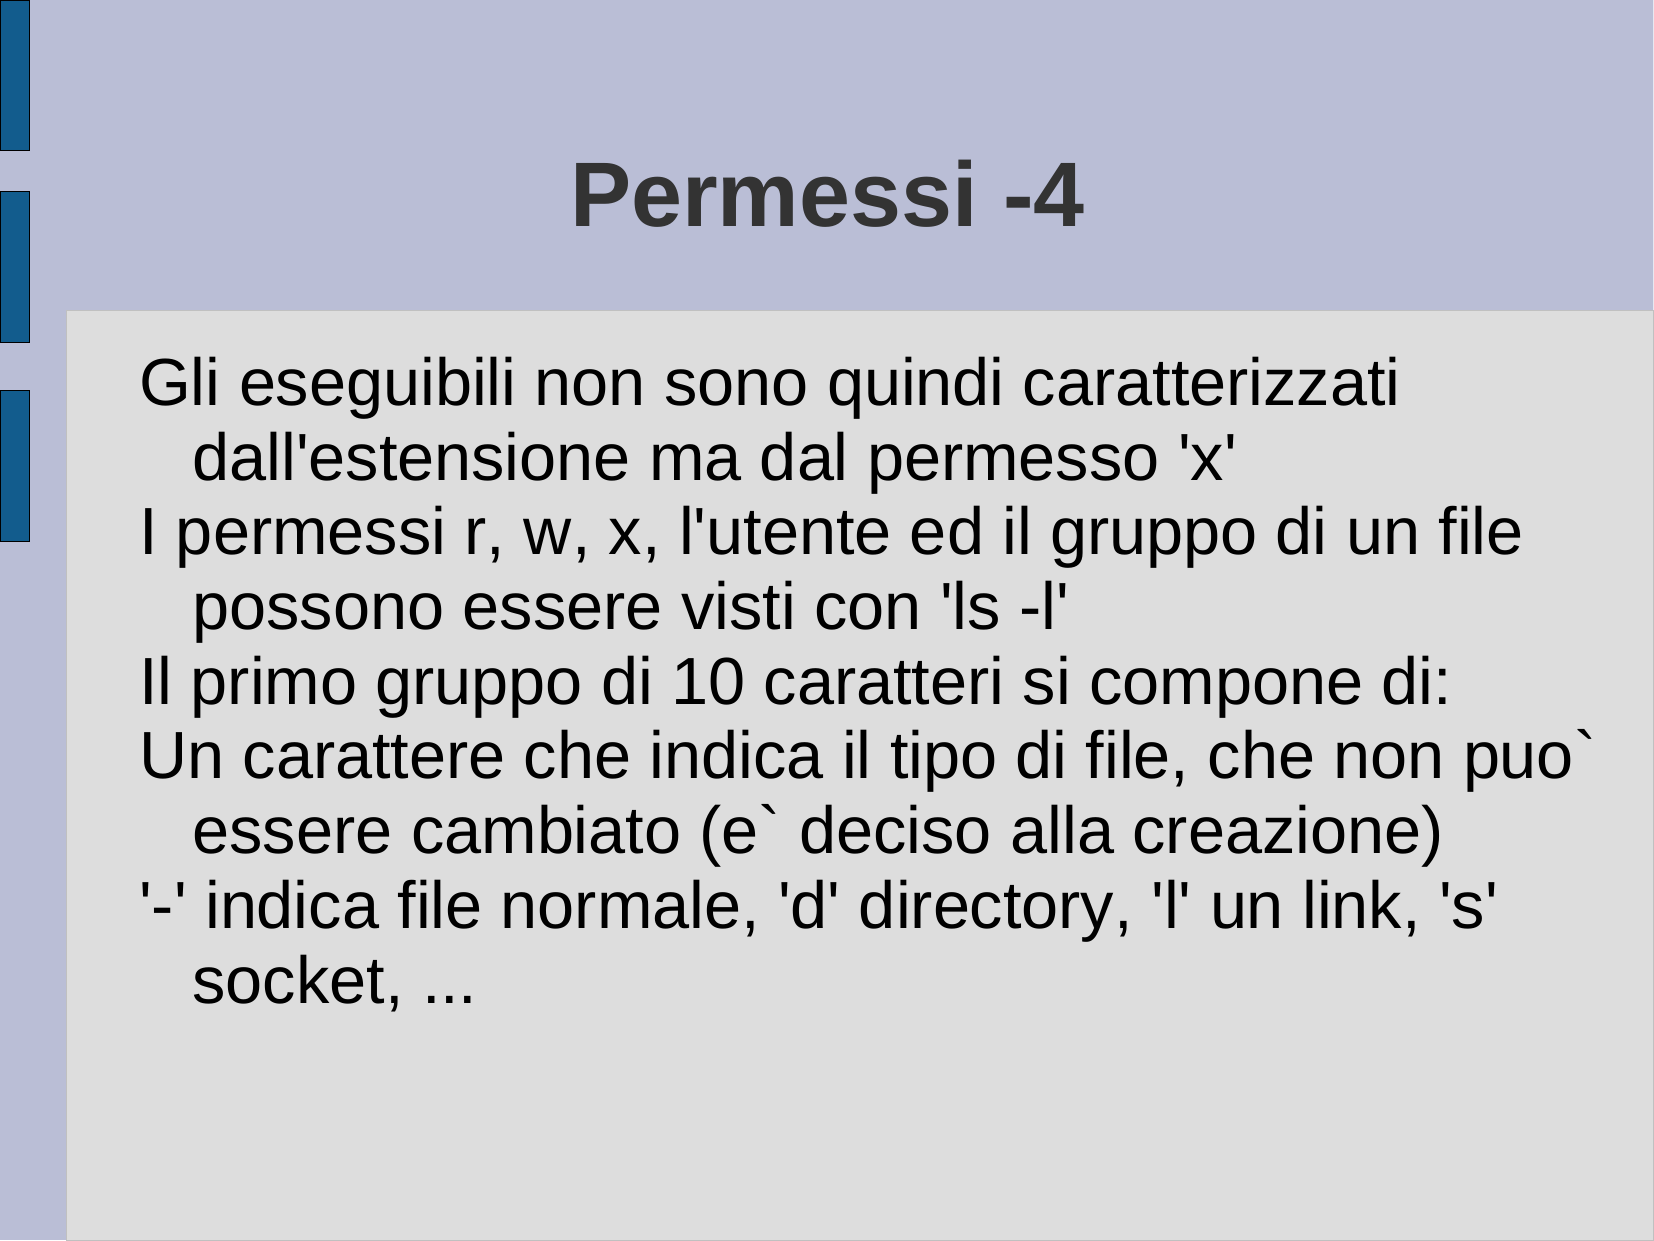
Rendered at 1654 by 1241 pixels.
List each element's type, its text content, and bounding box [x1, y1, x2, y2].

title Permessi -4 [121, 91, 1534, 299]
list Gli eseguibili non sono quindi caratterizzati dall'estensione ma dal permesso 'x' I permessi r, w, x, l'utente ed il gruppo di un file possono essere visti con 'ls -l' Il primo gruppo di 10 caratteri si compone di: Un carattere che indica il tipo di file, che non puo` essere cambiato (e` deciso alla creazione) '-' indica file normale, 'd' directory, 'l' un link, 's' socket, ... [121, 344, 1625, 1201]
